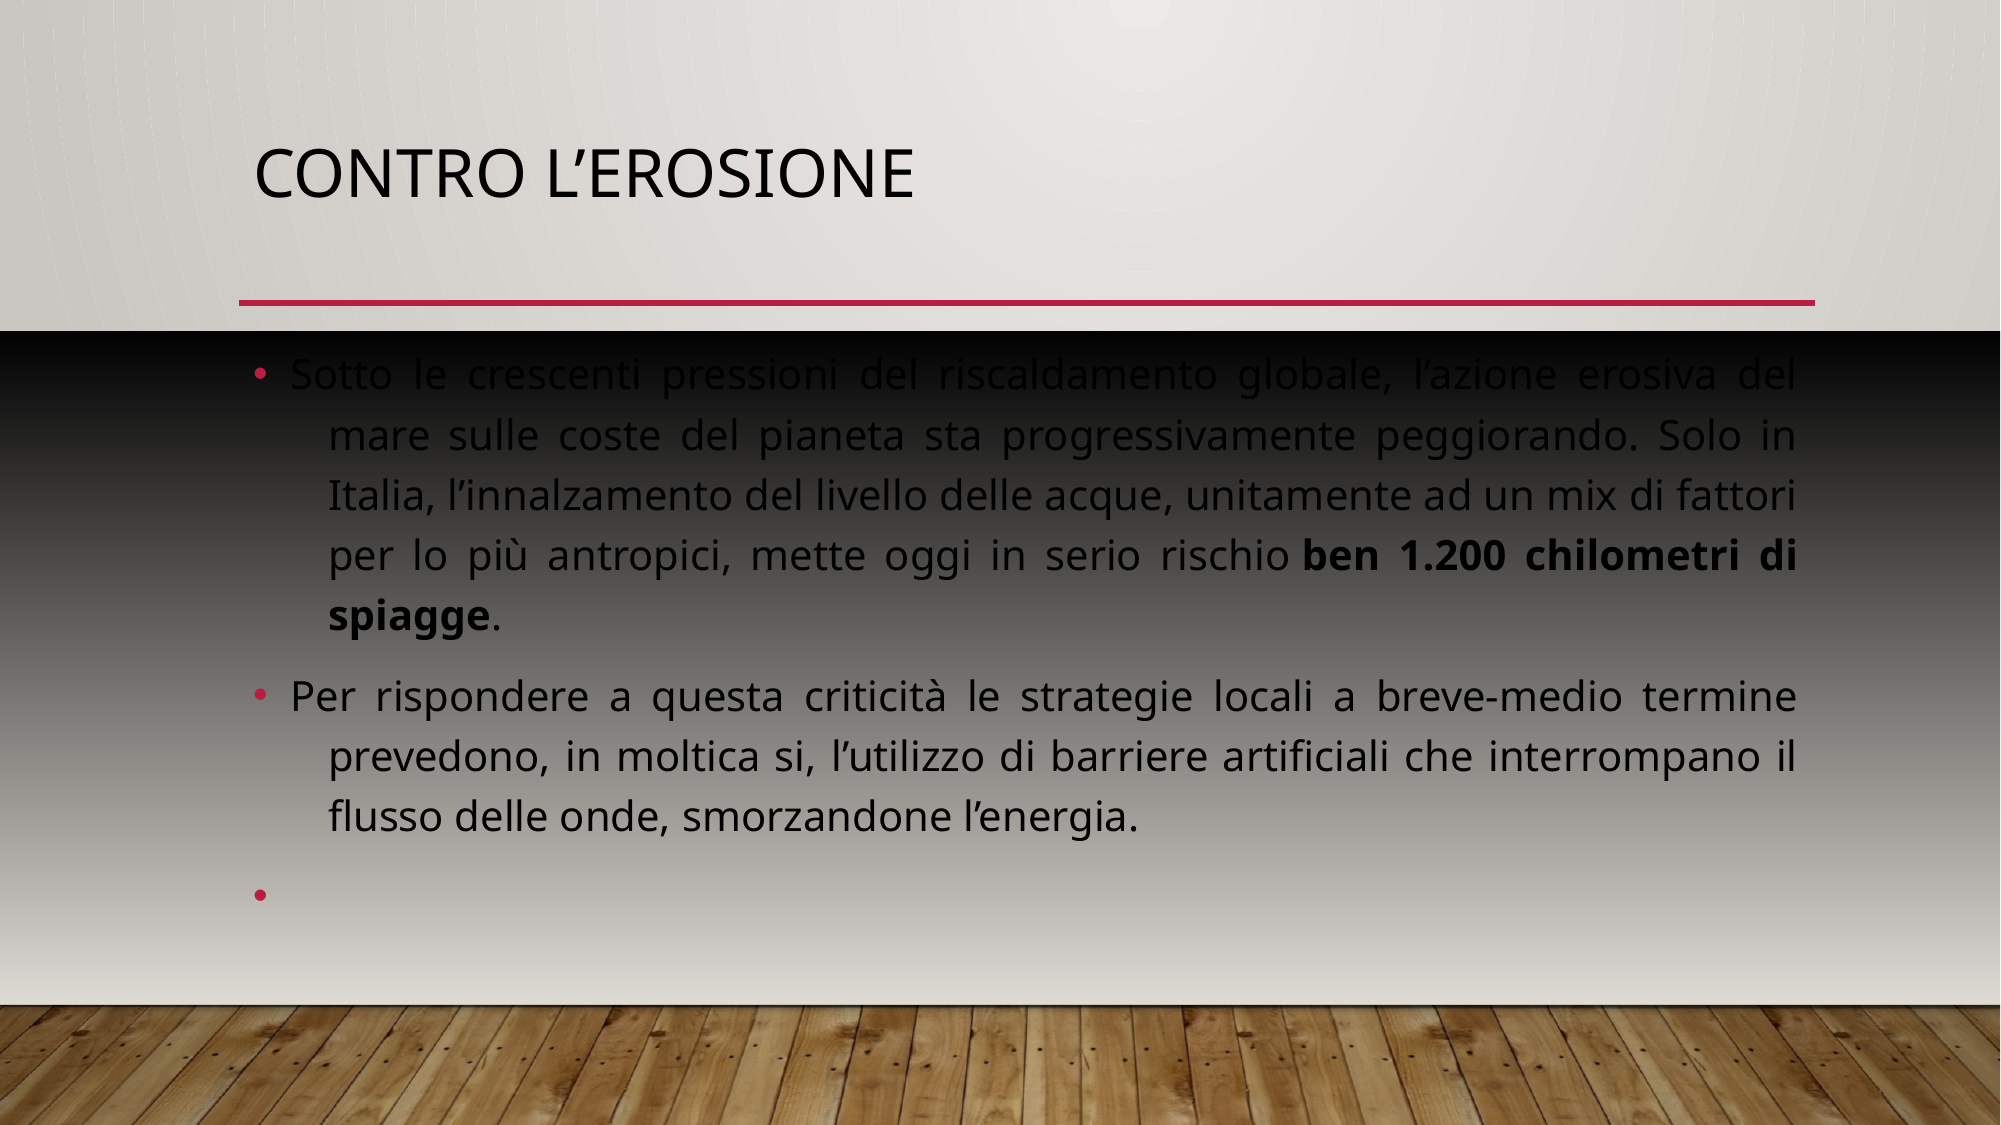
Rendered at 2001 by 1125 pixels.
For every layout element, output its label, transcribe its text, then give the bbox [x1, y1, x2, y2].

list Sotto le crescenti pressioni del riscaldamento globale, l’azione erosiva del mare sulle coste del pianeta sta progressivamente peggiorando. Solo in Italia, l’innalzamento del livello delle acque, unitamente ad un mix di fattori per lo più antropici, mette oggi in serio rischio ben 1.200 chilometri di spiagge. Per rispondere a questa criticità le strategie locali a breve-medio termine prevedono, in moltica si, l’utilizzo di barriere artificiali che interrompano il flusso delle onde, smorzandone l’energia. [238, 330, 1814, 897]
title Contro l’erosione [238, 131, 1814, 305]
